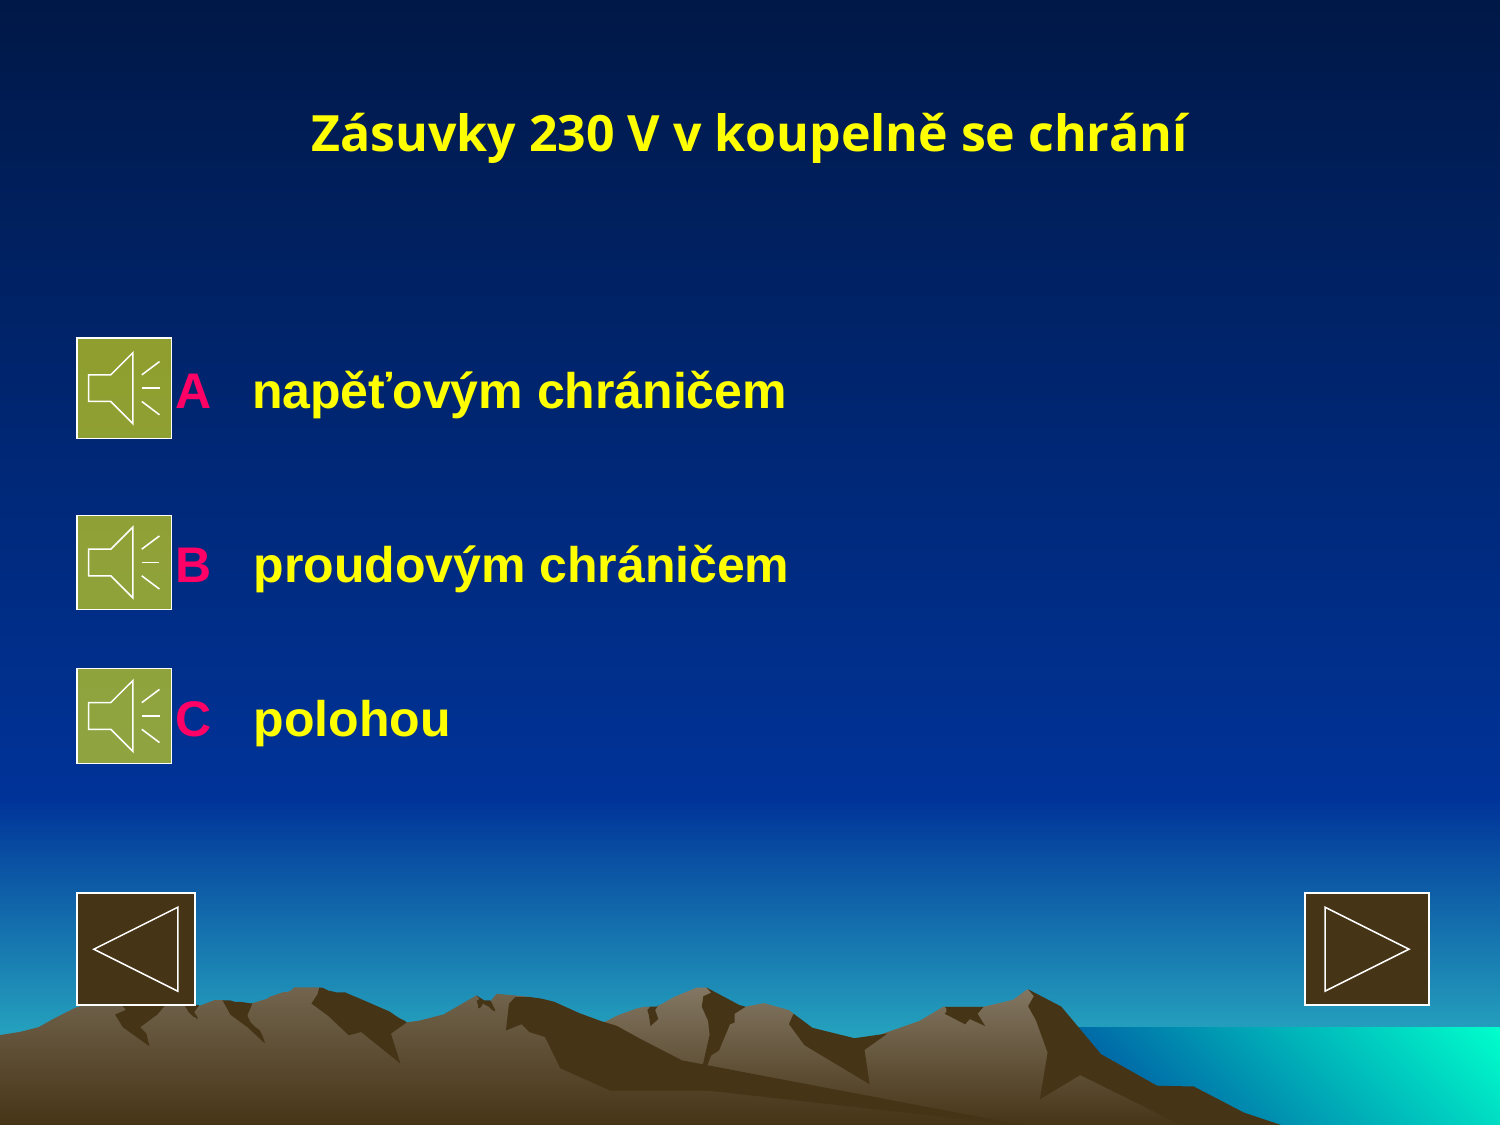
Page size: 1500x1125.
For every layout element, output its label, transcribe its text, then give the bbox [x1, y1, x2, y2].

text_box [1305, 893, 1429, 1006]
text_box B proudovým chráničem [76, 515, 172, 610]
text_box A napěťovým chráničem [76, 338, 172, 439]
text_box [76, 893, 195, 1006]
title Zásuvky 230 V v koupelně se chrání [75, 37, 1426, 225]
text_box C polohou [76, 668, 172, 764]
